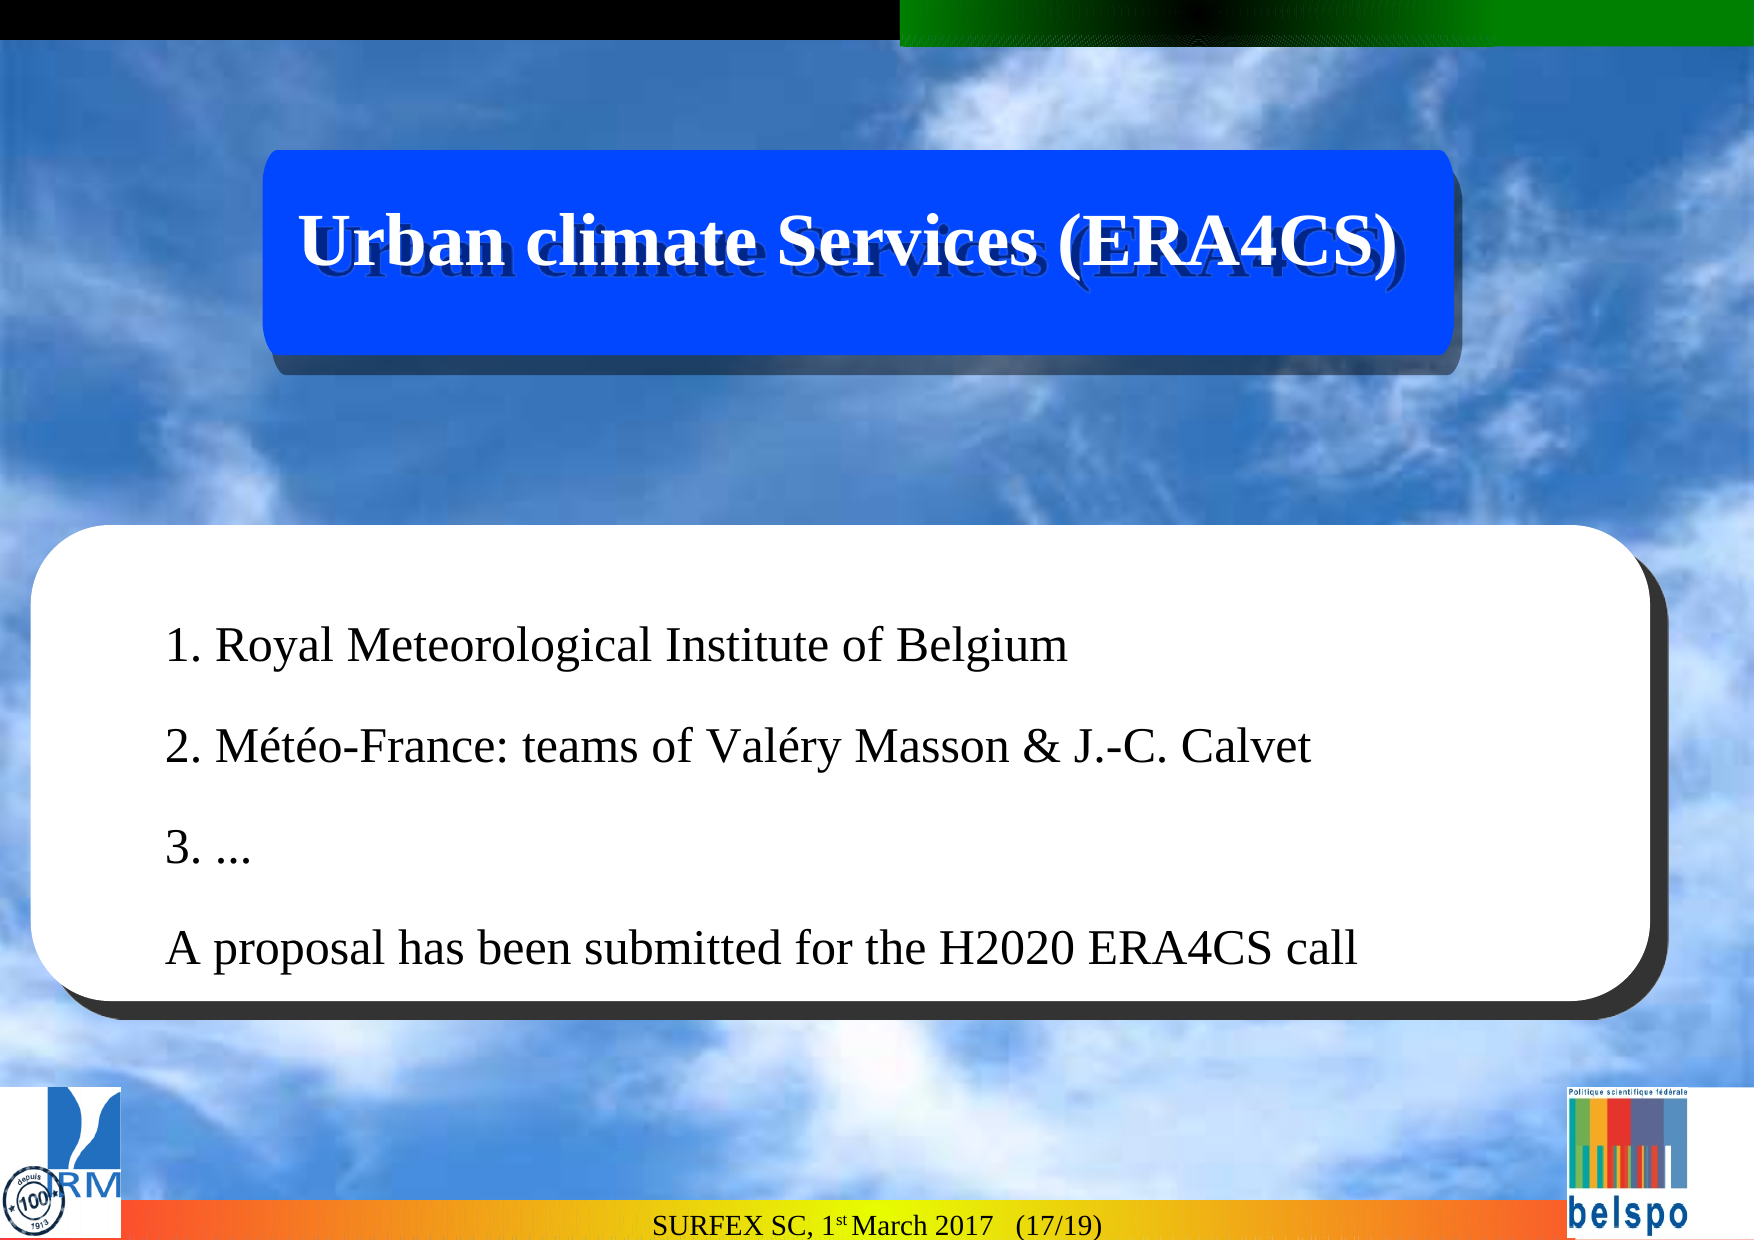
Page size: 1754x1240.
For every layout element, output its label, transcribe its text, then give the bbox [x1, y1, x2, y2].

text_box [262, 162, 1463, 376]
text_box [0, 0, 1754, 47]
text_box Urban climate Services (ERA4CS) [266, 159, 1450, 298]
picture [0, 40, 1754, 1238]
text_box 1. Royal Meteorological Institute of Belgium 2. Météo-France: teams of Valéry Masson & J.-C. Calvet 3. ... A proposal has been submitted for the H2020 ERA4CS call [150, 562, 1576, 982]
text_box [267, 150, 1449, 159]
text_box SURFEX SC, 1st March 2017 (17/19) [0, 1200, 1575, 1240]
text_box [30, 525, 1651, 1002]
text_box [1575, 1087, 1754, 1240]
